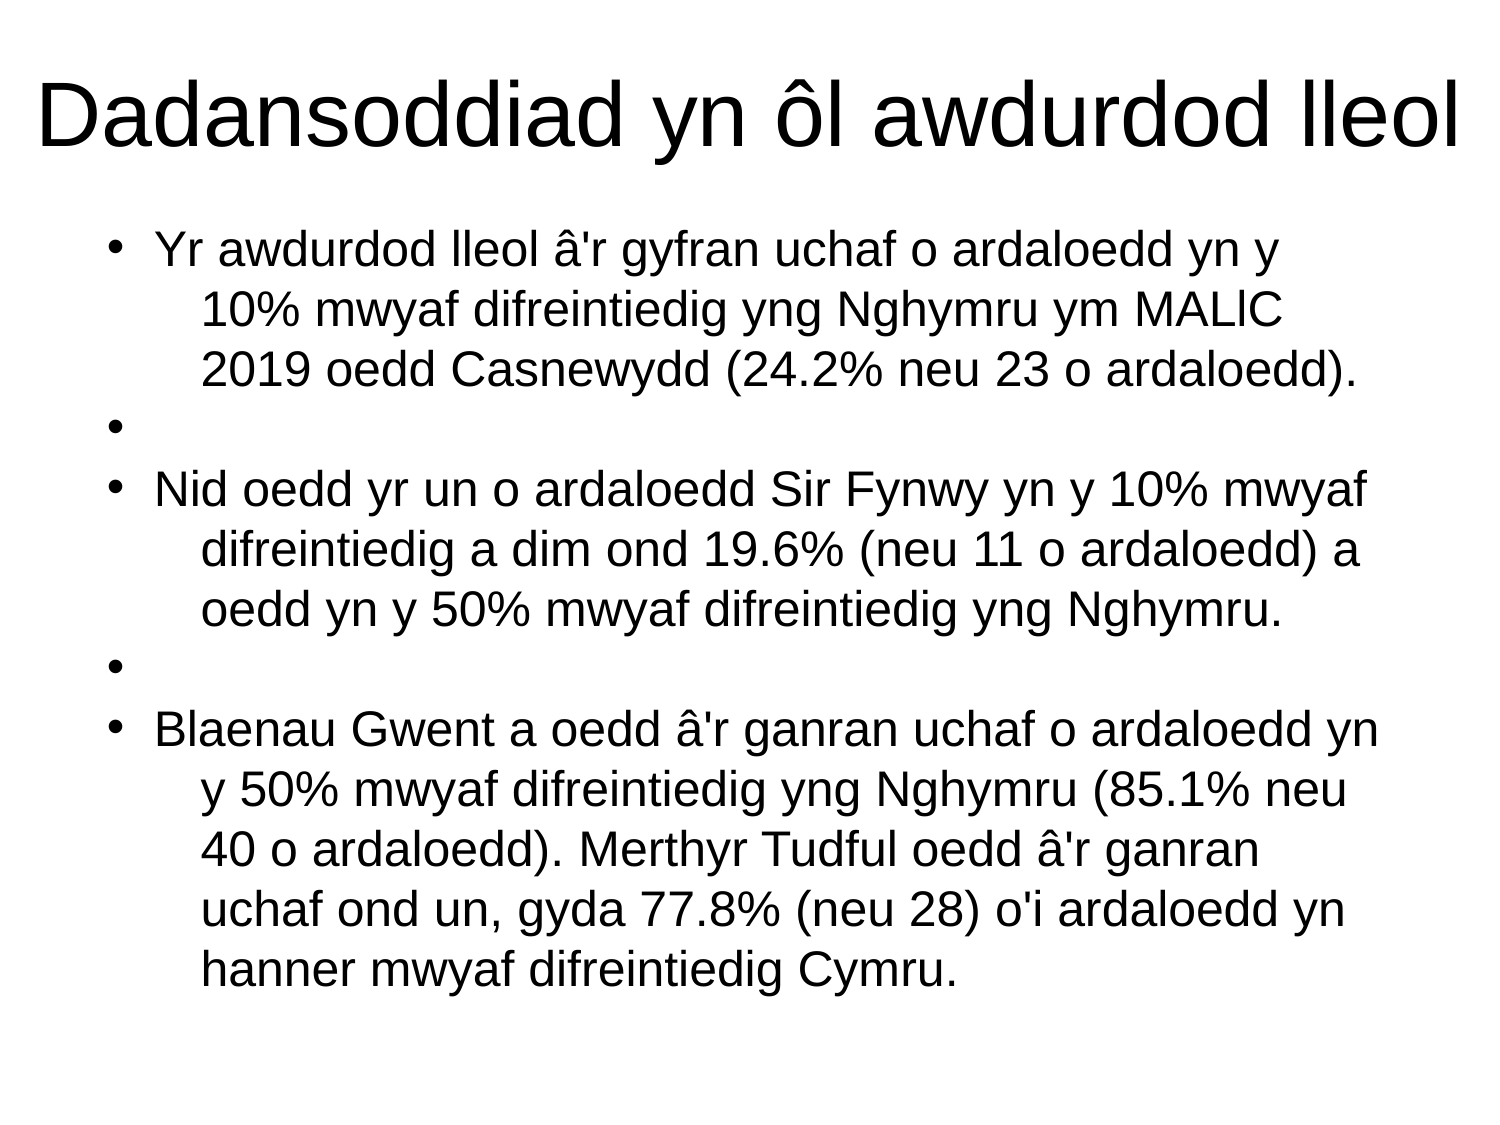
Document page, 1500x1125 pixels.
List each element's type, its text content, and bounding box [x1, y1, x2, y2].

title Dadansoddiad yn ôl awdurdod lleol [0, 46, 1500, 174]
text_box Yr awdurdod lleol â'r gyfran uchaf o ardaloedd yn y 10% mwyaf difreintiedig yng Nghymru ym MALlC 2019 oedd Casnewydd (24.2% neu 23 o ardaloedd). Nid oedd yr un o ardaloedd Sir Fynwy yn y 10% mwyaf difreintiedig a dim ond 19.6% (neu 11 o ardaloedd) a oedd yn y 50% mwyaf difreintiedig yng Nghymru. Blaenau Gwent a oedd â'r ganran uchaf o ardaloedd yn y 50% mwyaf difreintiedig yng Nghymru (85.1% neu 40 o ardaloedd). Merthyr Tudful oedd â'r ganran uchaf ond un, gyda 77.8% (neu 28) o'i ardaloedd yn hanner mwyaf difreintiedig Cymru. [92, 209, 1408, 1099]
